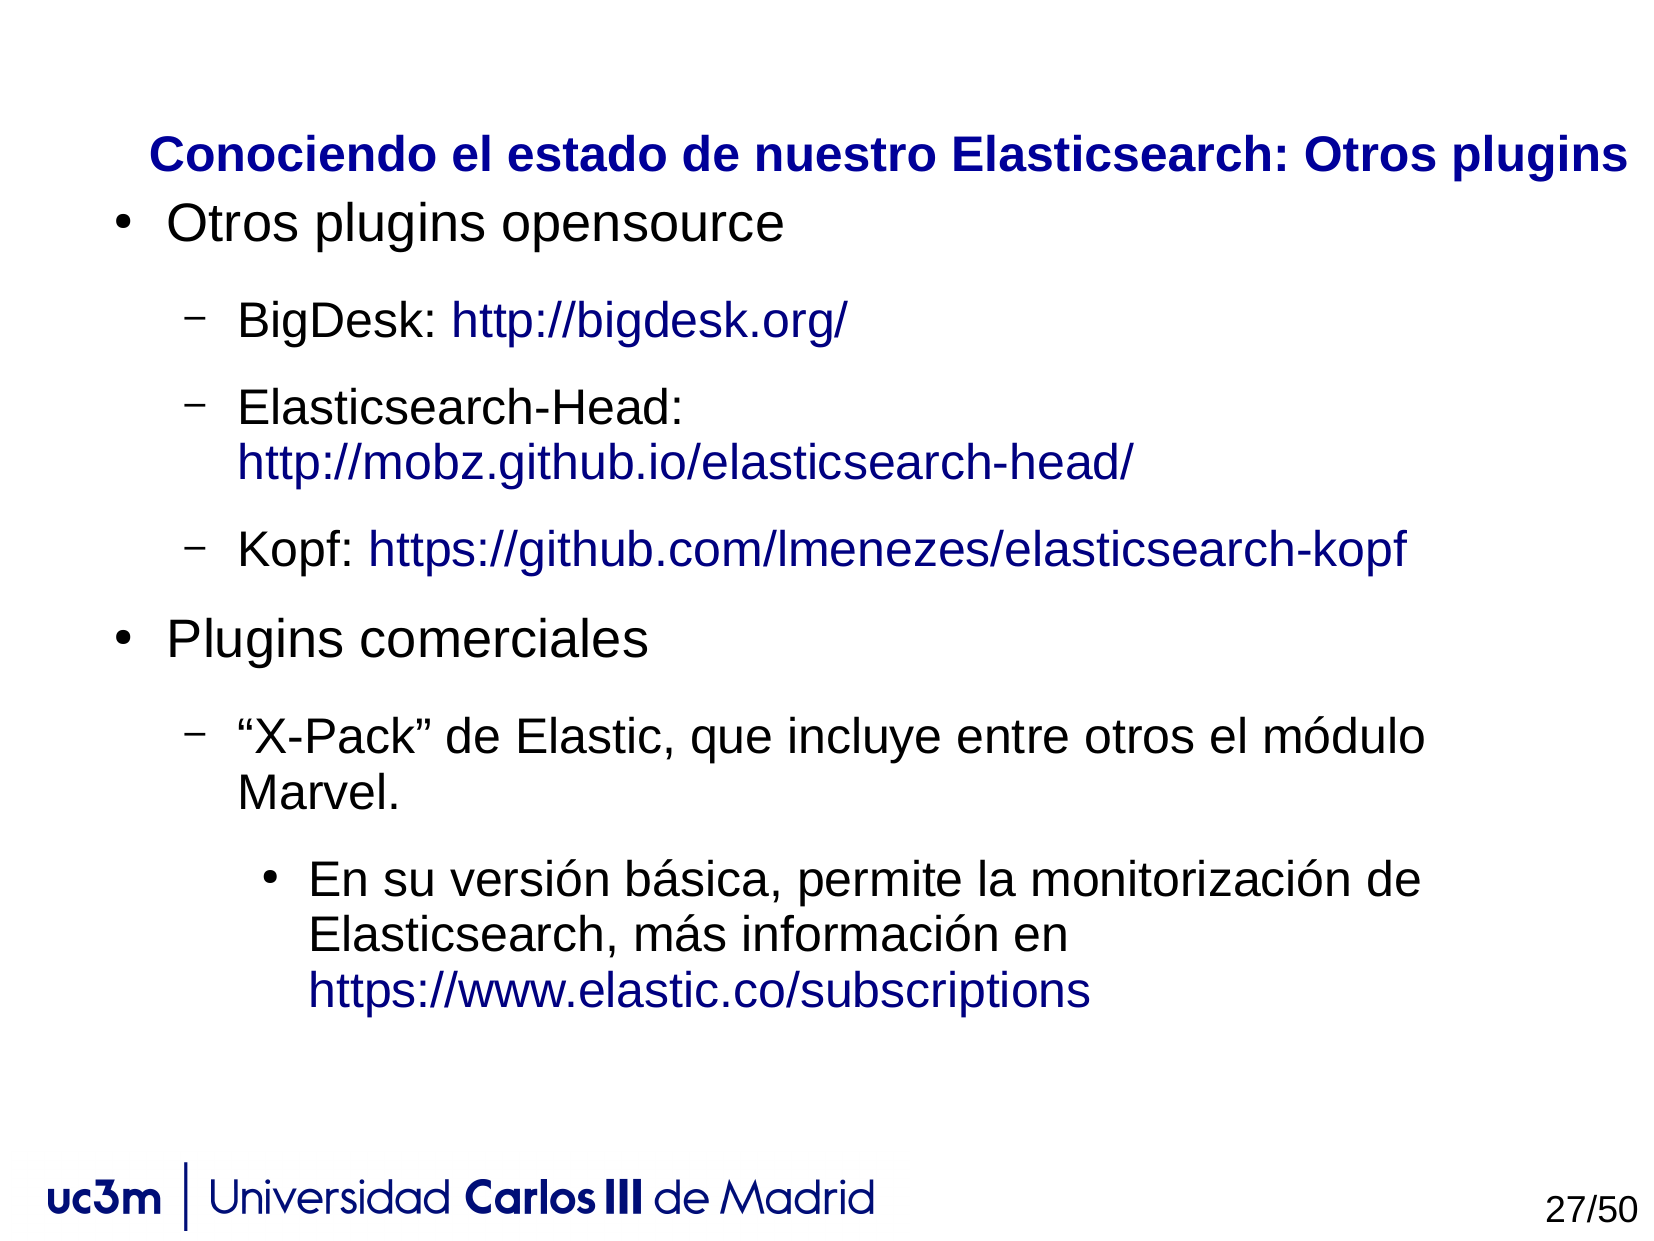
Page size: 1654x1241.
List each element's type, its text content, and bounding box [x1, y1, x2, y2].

list Otros plugins opensource BigDesk: http://bigdesk.org/ Elasticsearch-Head: http://mobz.github.io/elasticsearch-head/ Kopf: https://github.com/lmenezes/elasticsearch-kopf Plugins comerciales “X-Pack” de Elastic, que incluye entre otros el módulo Marvel. En su versión básica, permite la monitorización de Elasticsearch, más información en https://www.elastic.co/subscriptions [95, 192, 1584, 1147]
picture [11, 1151, 910, 1241]
title Conociendo el estado de nuestro Elasticsearch: Otros plugins [129, 0, 1630, 182]
